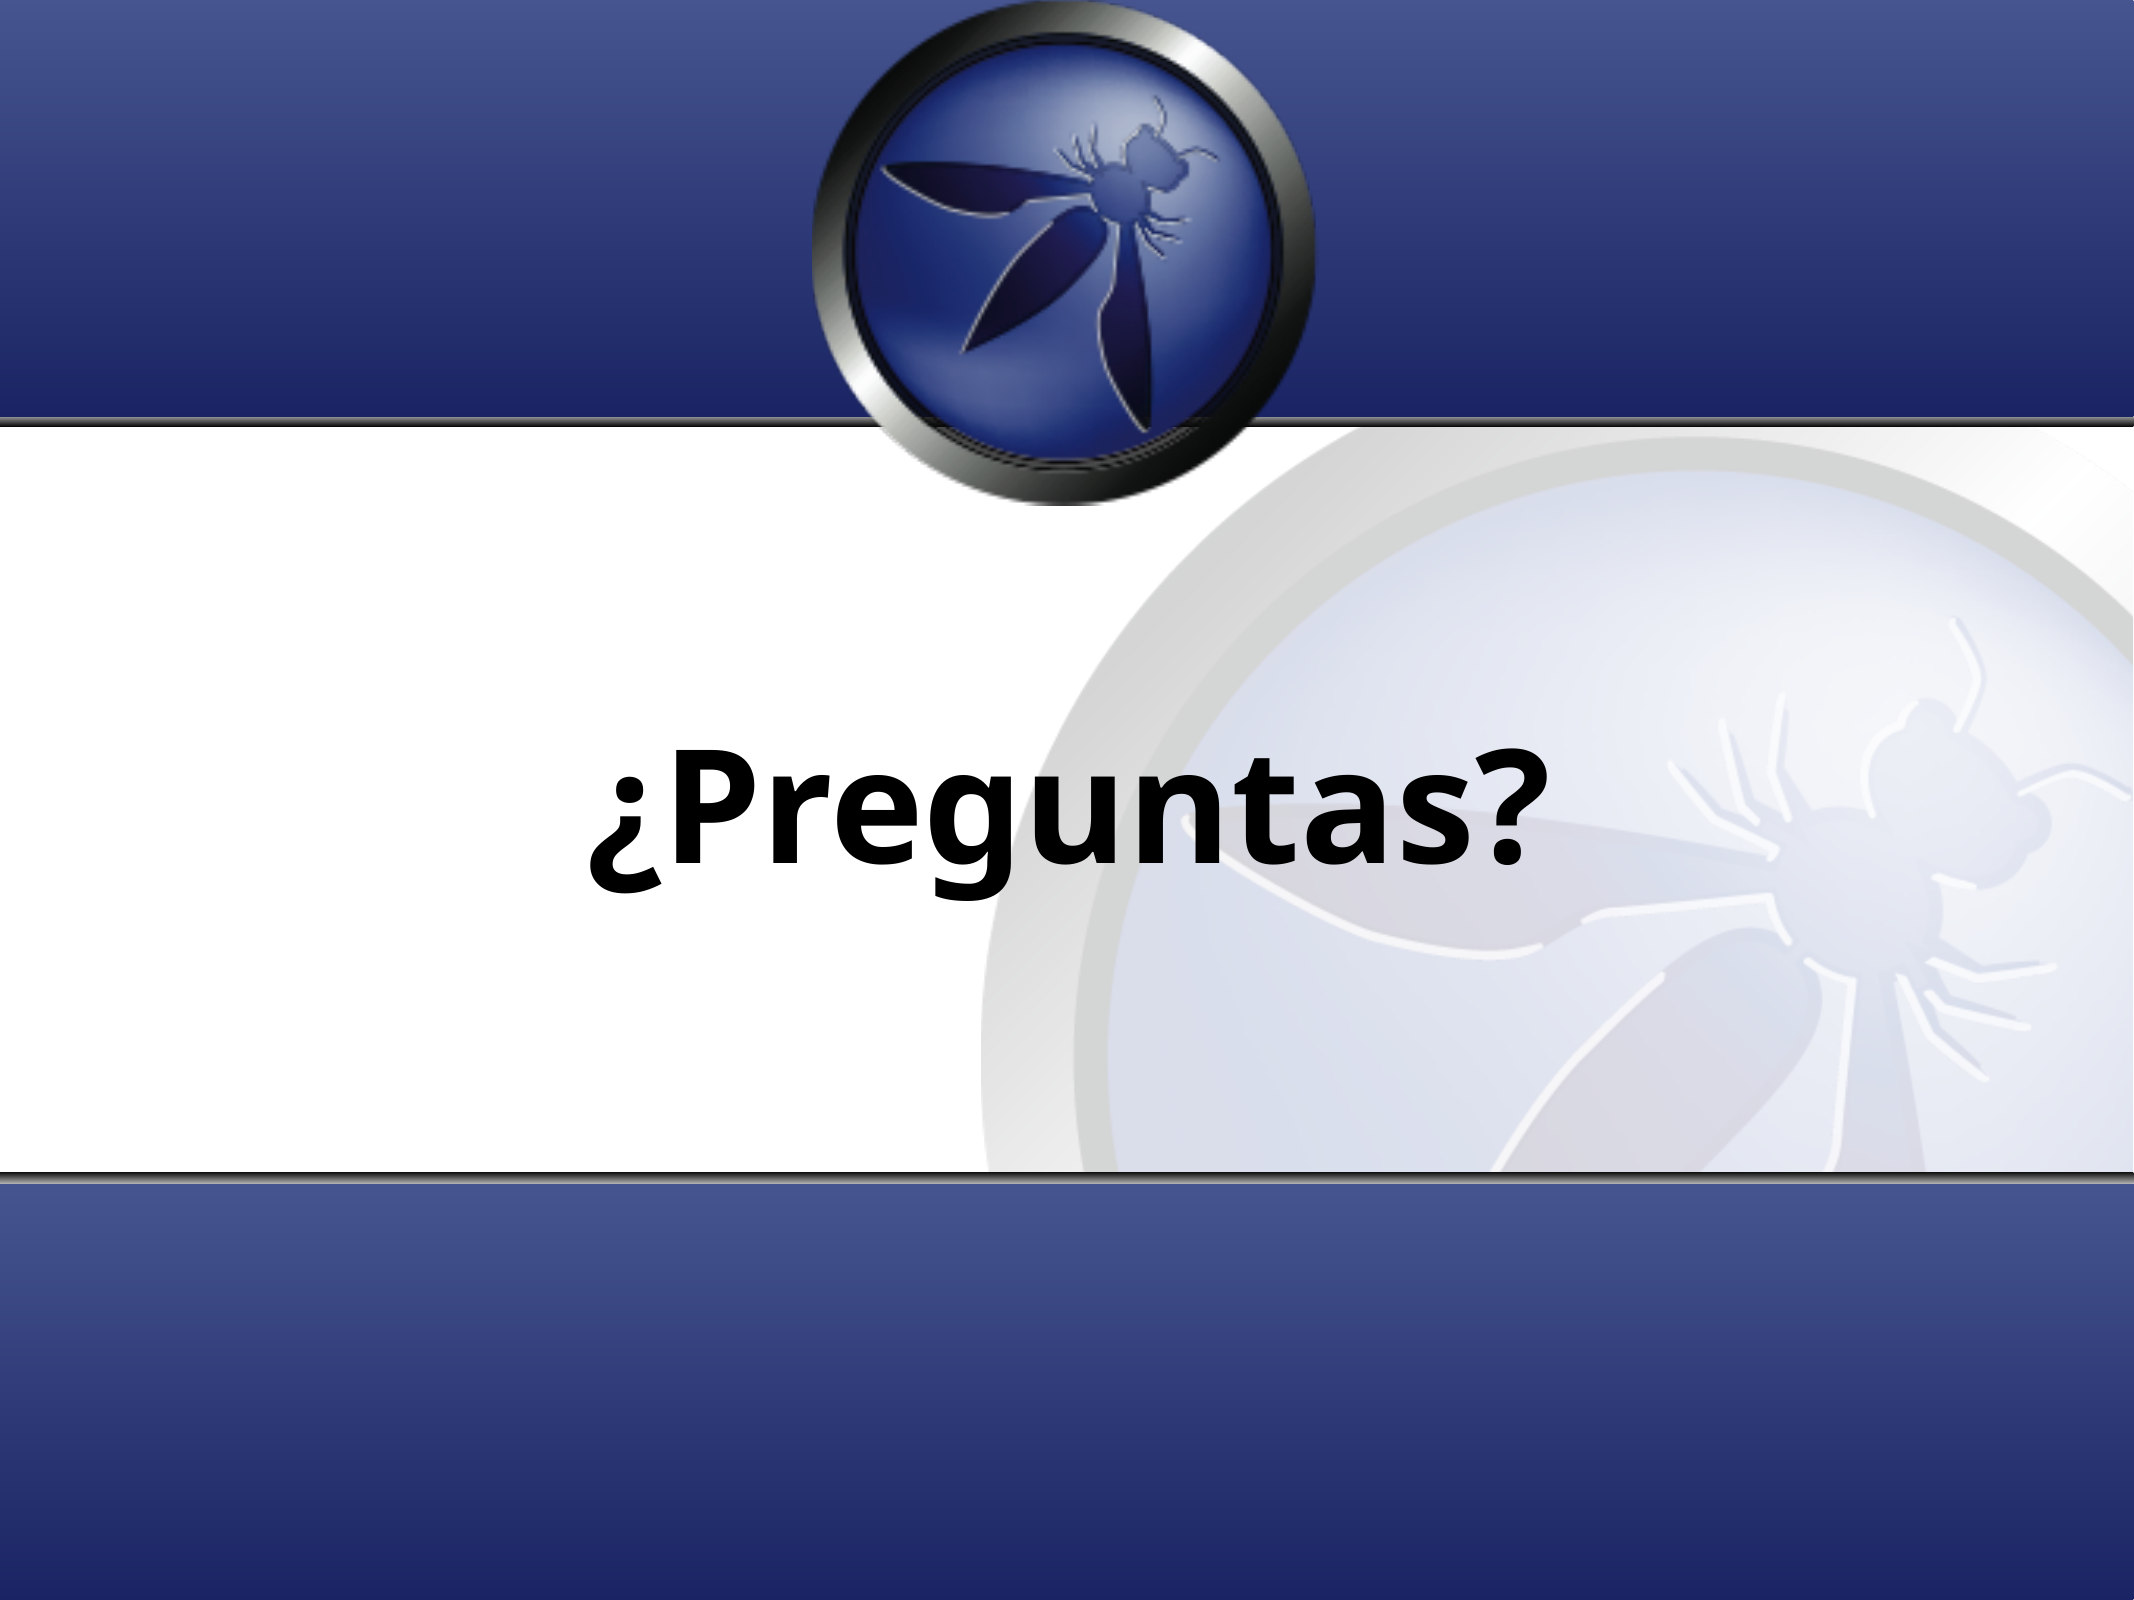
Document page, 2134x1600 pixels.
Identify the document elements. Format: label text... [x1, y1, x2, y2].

title ¿Preguntas? [162, 587, 1975, 1013]
picture [812, 0, 2134, 1600]
